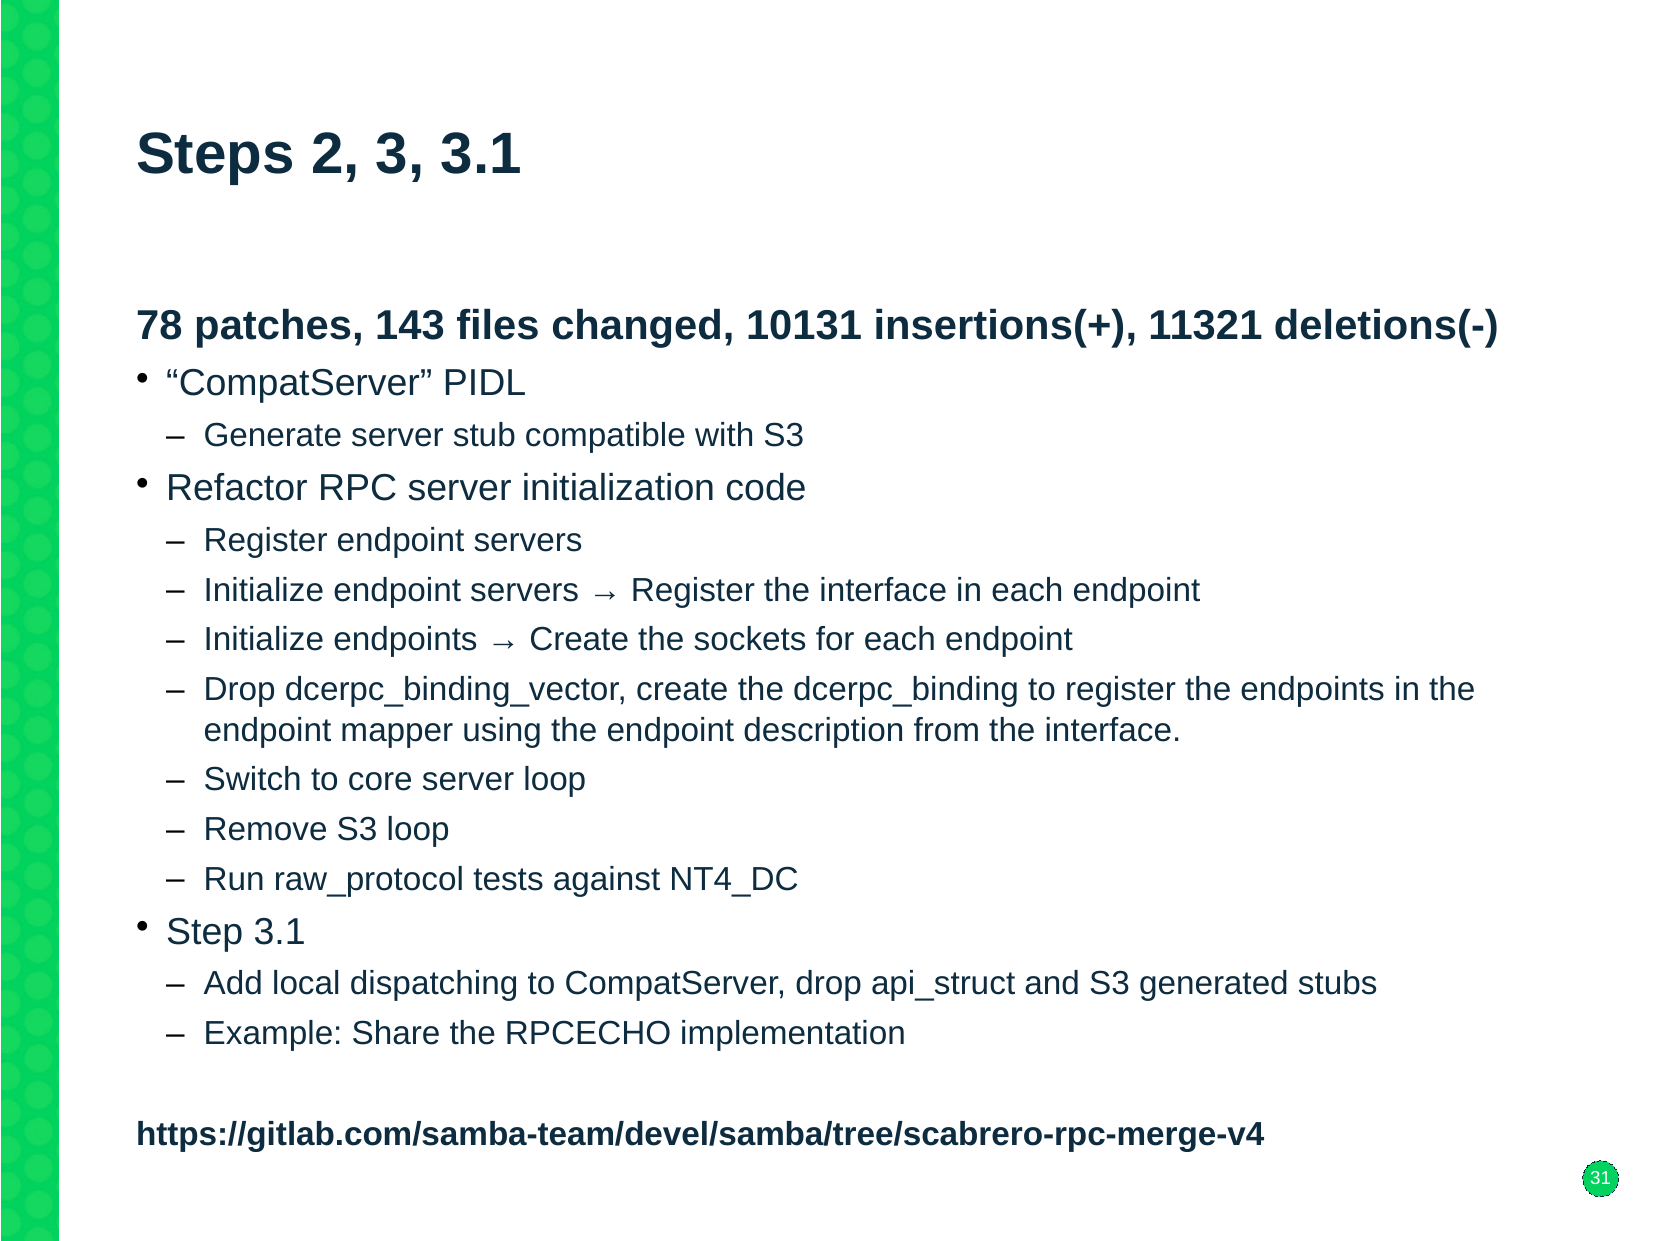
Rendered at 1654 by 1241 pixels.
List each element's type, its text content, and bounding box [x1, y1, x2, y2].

list 78 patches, 143 files changed, 10131 insertions(+), 11321 deletions(-) “CompatServer” PIDL Generate server stub compatible with S3 Refactor RPC server initialization code Register endpoint servers Initialize endpoint servers → Register the interface in each endpoint Initialize endpoints → Create the sockets for each endpoint Drop dcerpc_binding_vector, create the dcerpc_binding to register the endpoints in the endpoint mapper using the endpoint description from the interface. Switch to core server loop Remove S3 loop Run raw_protocol tests against NT4_DC Step 3.1 Add local dispatching to CompatServer, drop api_struct and S3 generated stubs Example: Share the RPCECHO implementation https://gitlab.com/samba-team/devel/samba/tree/scabrero-rpc-merge-v4 [121, 290, 1531, 1100]
title Steps 2, 3, 3.1 [121, 49, 1531, 257]
picture [1, 0, 59, 1241]
